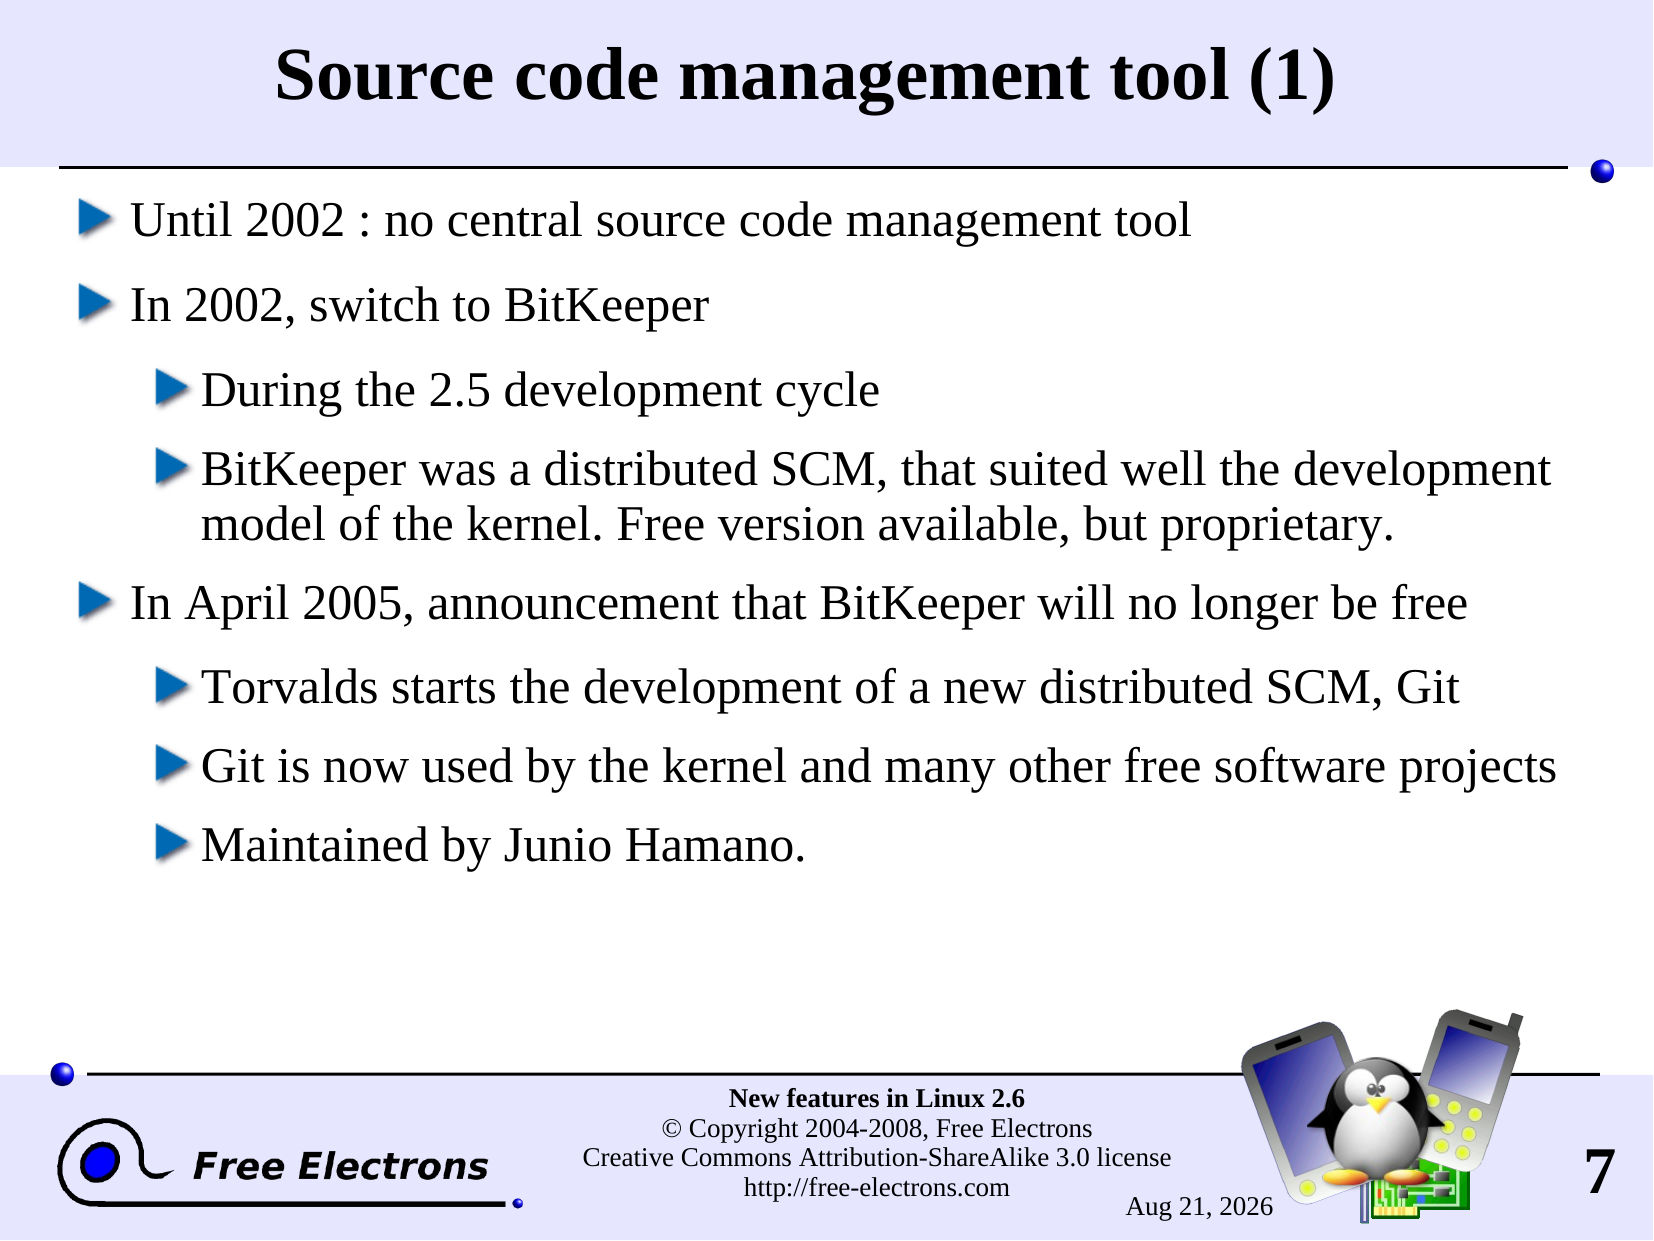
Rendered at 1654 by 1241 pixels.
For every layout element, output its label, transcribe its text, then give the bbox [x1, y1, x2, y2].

title Source code management tool (1) [60, 25, 1551, 124]
picture [1225, 1042, 1529, 1241]
picture [50, 1107, 527, 1216]
list Until 2002 : no central source code management tool In 2002, switch to BitKeeper During the 2.5 development cycle BitKeeper was a distributed SCM, that suited well the development model of the kernel. Free version available, but proprietary. In April 2005, announcement that BitKeeper will no longer be free Torvalds starts the development of a new distributed SCM, Git Git is now used by the kernel and many other free software projects Maintained by Junio Hamano. [59, 191, 1565, 1042]
